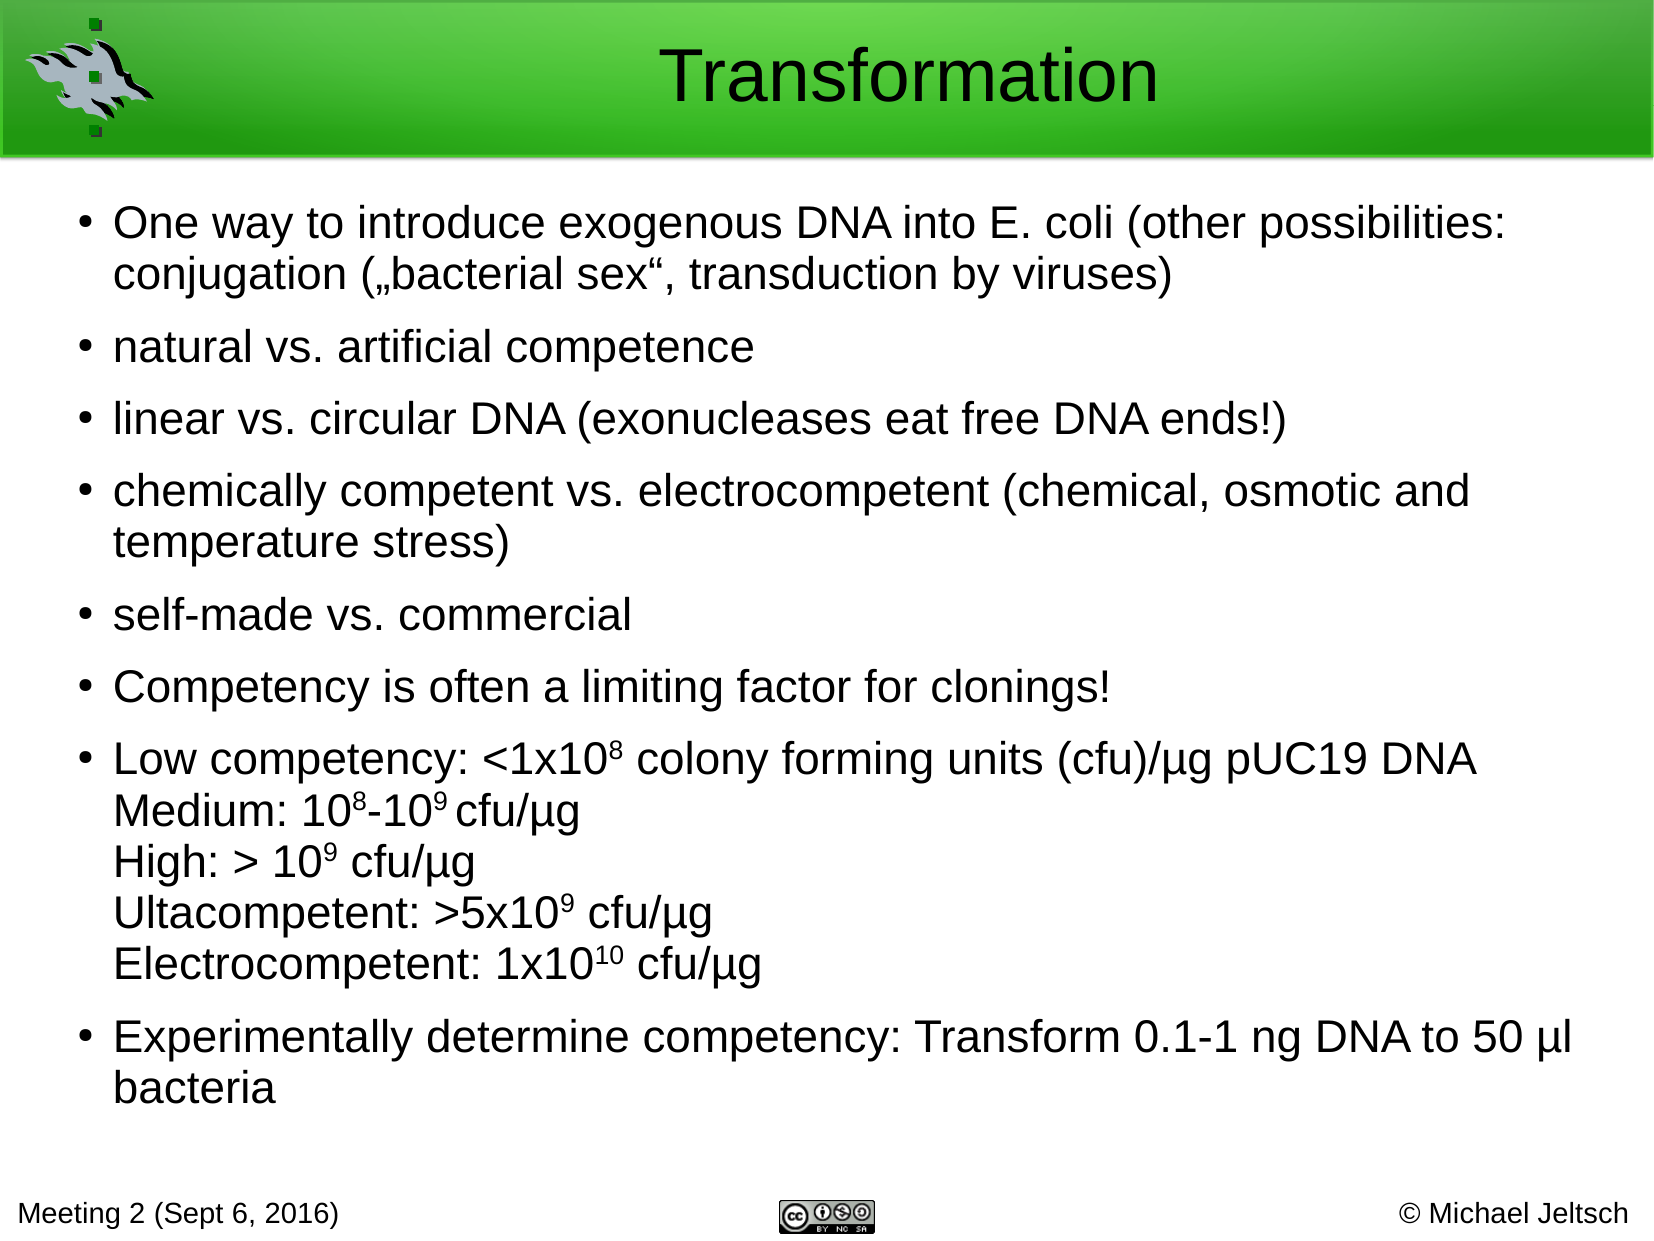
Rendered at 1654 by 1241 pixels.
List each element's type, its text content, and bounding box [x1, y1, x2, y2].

text_box One way to introduce exogenous DNA into E. coli (other possibilities: conjugation („bacterial sex“, transduction by viruses) natural vs. artificial competence linear vs. circular DNA (exonucleases eat free DNA ends!) chemically competent vs. electrocompetent (chemical, osmotic and temperature stress) self-made vs. commercial Competency is often a limiting factor for clonings! Low competency: <1x108 colony forming units (cfu)/µg pUC19 DNA Medium: 108-109 cfu/µg High: > 109 cfu/µg Ultacompetent: >5x109 cfu/µg Electrocompetent: 1x1010 cfu/µg Experimentally determine competency: Transform 0.1-1 ng DNA to 50 µl bacteria [62, 189, 1623, 1130]
title Transformation [289, 30, 1531, 121]
picture [779, 1200, 875, 1234]
